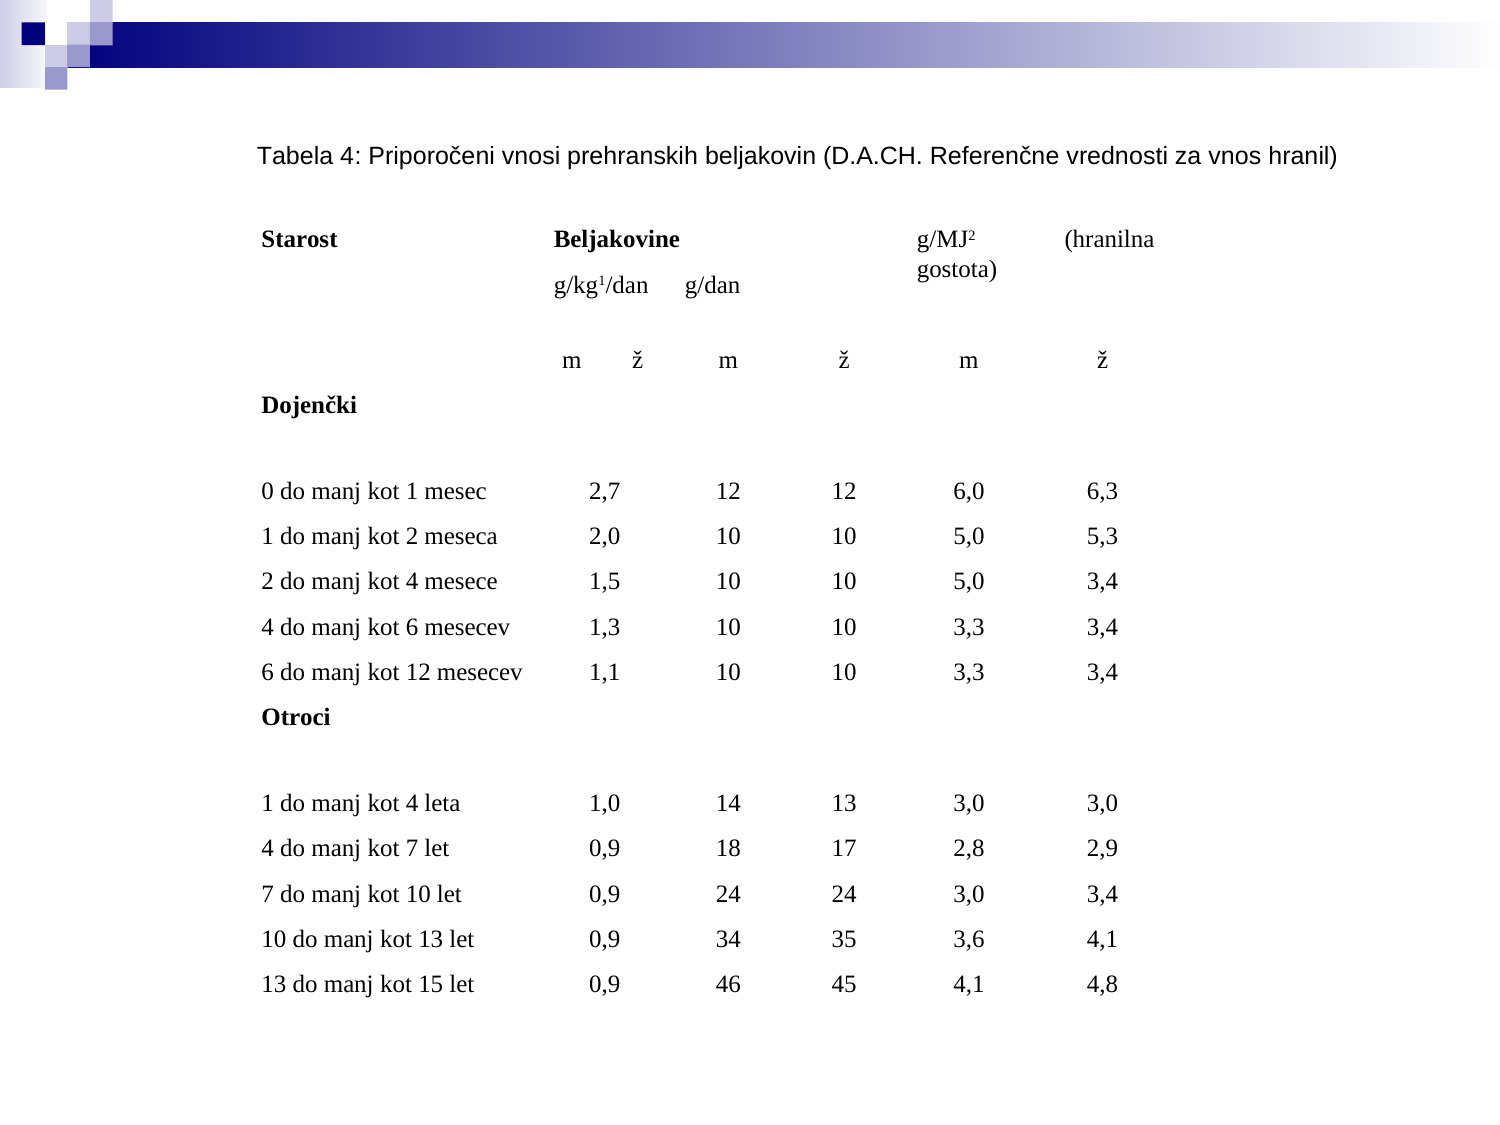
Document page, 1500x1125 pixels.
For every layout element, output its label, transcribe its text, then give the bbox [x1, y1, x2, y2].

table_cell [539, 693, 670, 779]
table_cell [902, 381, 1036, 466]
table_cell Otroci [247, 693, 539, 779]
table_cell 10 [670, 512, 786, 557]
table_cell ž [786, 336, 902, 381]
table_cell 10 [670, 557, 786, 603]
table_cell g/kg1/dan [539, 260, 670, 336]
table_cell 13 do manj kot 15 let [247, 960, 539, 1005]
table_cell 6,0 [902, 466, 1036, 512]
table_cell 7 do manj kot 10 let [247, 869, 539, 915]
table_cell 34 [670, 915, 786, 960]
table_cell m [902, 336, 1036, 381]
table_header Beljakovine [539, 215, 902, 260]
table_cell 0 do manj kot 1 mesec [247, 466, 539, 512]
table_cell 3,4 [1036, 557, 1169, 603]
table_cell 1 do manj kot 2 meseca [247, 512, 539, 557]
table_cell 45 [786, 960, 902, 1005]
table_cell 46 [670, 960, 786, 1005]
table_cell 4,1 [902, 960, 1036, 1005]
table_cell 1,3 [539, 603, 670, 648]
table_cell 1,5 [539, 557, 670, 603]
table_cell [1036, 381, 1169, 466]
table_cell 2,9 [1036, 824, 1169, 869]
table_header g/MJ2 (hranilna gostota) [902, 215, 1169, 336]
table_cell 13 [786, 779, 902, 824]
table_cell [539, 381, 670, 466]
table_cell 3,4 [1036, 603, 1169, 648]
table_cell m [670, 336, 786, 381]
table_cell 0,9 [539, 960, 670, 1005]
table_cell 2 do manj kot 4 mesece [247, 557, 539, 603]
table_cell ž [1036, 336, 1169, 381]
table_cell 10 [670, 603, 786, 648]
table_cell m [539, 336, 605, 381]
table_cell [786, 693, 902, 779]
table_cell 4 do manj kot 7 let [247, 824, 539, 869]
table_cell 6,3 [1036, 466, 1169, 512]
table_cell 3,0 [902, 869, 1036, 915]
table_cell 24 [786, 869, 902, 915]
table_cell 0,9 [539, 824, 670, 869]
table_cell 12 [786, 466, 902, 512]
table_cell 5,0 [902, 557, 1036, 603]
table_cell 3,4 [1036, 648, 1169, 693]
table_cell 5,0 [902, 512, 1036, 557]
table_cell 3,6 [902, 915, 1036, 960]
table_cell 4,1 [1036, 915, 1169, 960]
table_cell [902, 693, 1036, 779]
table_cell 3,0 [902, 779, 1036, 824]
table_cell 10 do manj kot 13 let [247, 915, 539, 960]
table_cell g/dan [670, 260, 902, 336]
table_cell 1,1 [539, 648, 670, 693]
table_cell 12 [670, 466, 786, 512]
table_cell 6 do manj kot 12 mesecev [247, 648, 539, 693]
table_cell 10 [786, 603, 902, 648]
table_cell 24 [670, 869, 786, 915]
table_cell 1 do manj kot 4 leta [247, 779, 539, 824]
table_cell 3,3 [902, 603, 1036, 648]
table_cell [1036, 693, 1169, 779]
table_cell 4 do manj kot 6 mesecev [247, 603, 539, 648]
table_cell 1,0 [539, 779, 670, 824]
table_cell 2,7 [539, 466, 670, 512]
table_cell 2,8 [902, 824, 1036, 869]
table_cell [786, 381, 902, 466]
table_cell 10 [670, 648, 786, 693]
table_cell 10 [786, 557, 902, 603]
table_cell 35 [786, 915, 902, 960]
text_box Tabela 4: Priporočeni vnosi prehranskih beljakovin (D.A.CH. Referenčne vrednosti za vnos hranil) [242, 132, 1355, 208]
table_cell 14 [670, 779, 786, 824]
table_cell 18 [670, 824, 786, 869]
table_cell 4,8 [1036, 960, 1169, 1005]
table_cell [670, 693, 786, 779]
table_cell 10 [786, 648, 902, 693]
table_cell 0,9 [539, 869, 670, 915]
table_cell 2,0 [539, 512, 670, 557]
table_cell 17 [786, 824, 902, 869]
table_cell [670, 381, 786, 466]
table_header Starost [247, 215, 539, 381]
table_cell 3,0 [1036, 779, 1169, 824]
table_cell 3,4 [1036, 869, 1169, 915]
table_cell 5,3 [1036, 512, 1169, 557]
table_cell 10 [786, 512, 902, 557]
table_cell 0,9 [539, 915, 670, 960]
table_cell Dojenčki [247, 381, 539, 466]
table_cell 3,3 [902, 648, 1036, 693]
table_cell ž [605, 336, 670, 381]
